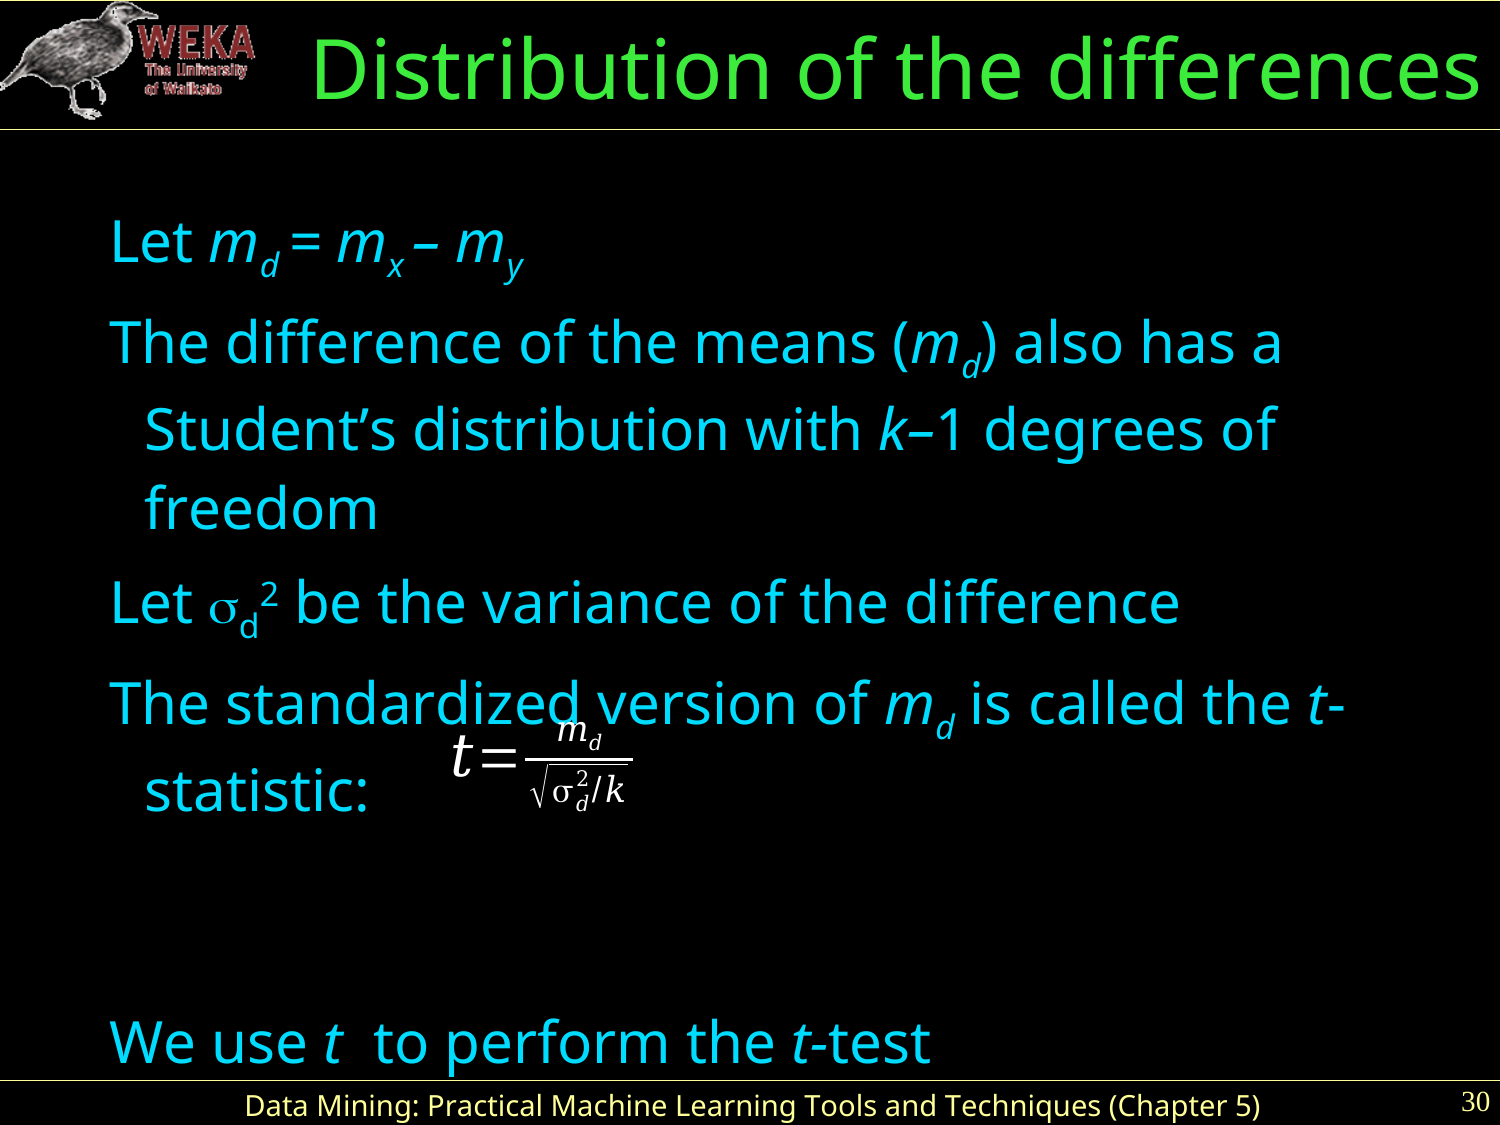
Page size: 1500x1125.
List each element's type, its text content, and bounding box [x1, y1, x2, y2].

chart [442, 708, 640, 817]
picture [0, 1, 266, 129]
text_box Let md = mx – my The difference of the means (md) also has a Student’s distribution with k–1 degrees of freedom Let sd2 be the variance of the difference The standardized version of md is called the t-statistic: We use t to perform the t-test [59, 193, 1500, 901]
title Distribution of the differences [295, 0, 1500, 148]
